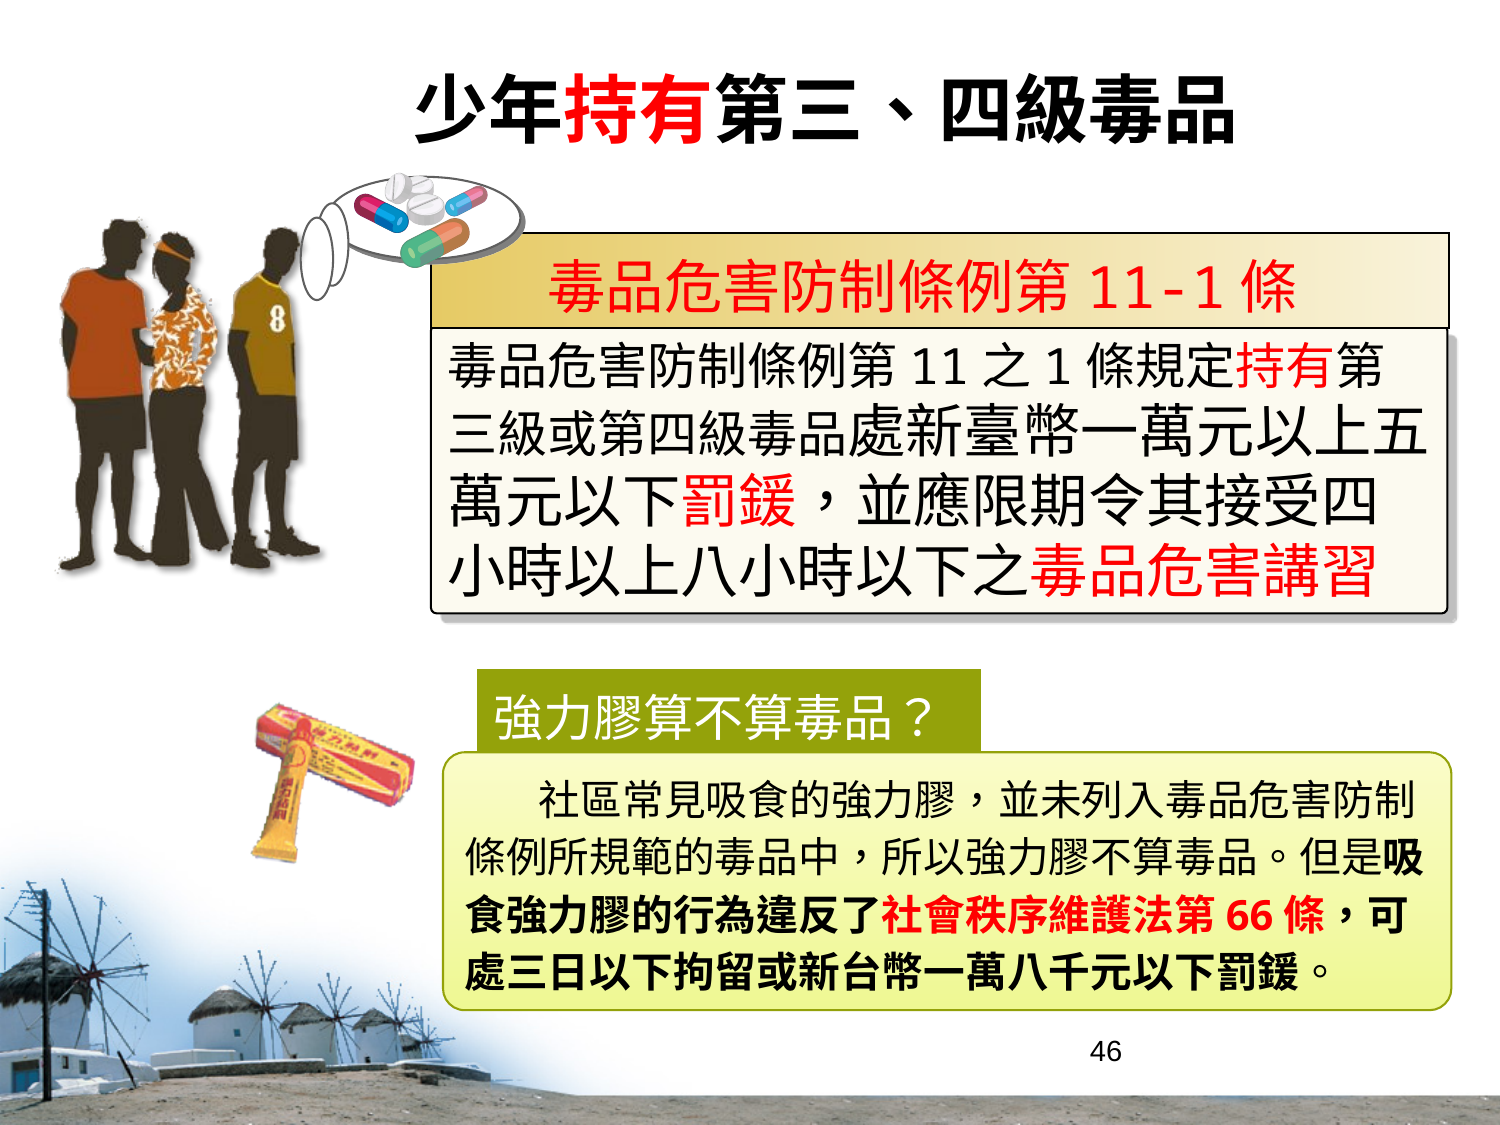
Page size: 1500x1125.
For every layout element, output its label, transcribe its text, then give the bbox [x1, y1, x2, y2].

text_box [489, 187, 521, 249]
text_box [1074, 1024, 1426, 1103]
text_box 毒品危害防制條例第11之1條規定持有第三級或第四級毒品處新臺幣一萬元以上五萬元以下罰鍰，並應限期令其接受四小時以上八小時以下之毒品危害講習 [430, 328, 1448, 614]
title 少年持有第三、四級毒品 [183, 54, 1459, 160]
picture [0, 101, 1500, 1125]
text_box 強力膠算不算毒品？ [478, 670, 980, 752]
text_box [320, 189, 353, 286]
text_box 毒品危害防制條例第11-1條 [431, 233, 1449, 328]
text_box 社區常見吸食的強力膠，並未列入毒品危害防制 條例所規範的毒品中，所以強力膠不算毒品。但是吸食強力膠的行為違反了社會秩序維護法第66條，可處三日以下拘留或新台幣一萬八千元以下罰鍰。 [442, 752, 1452, 1011]
